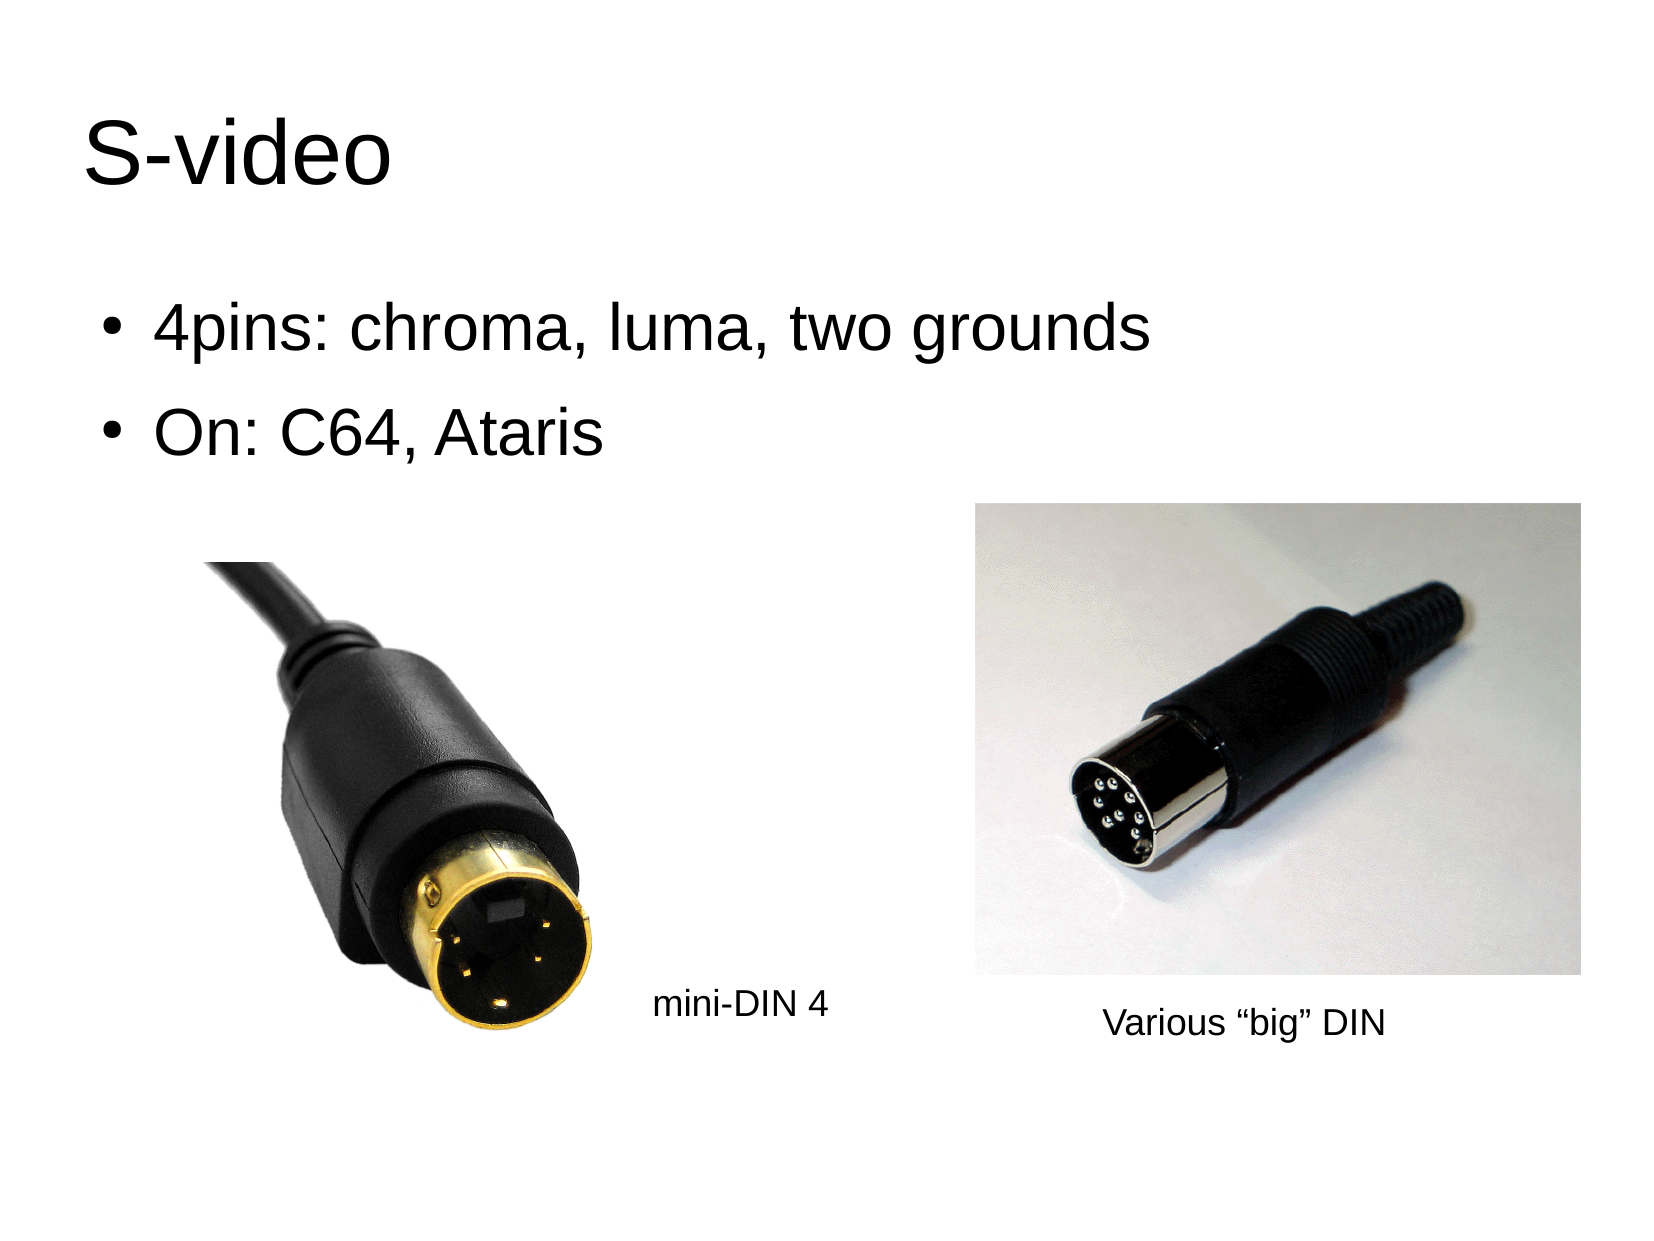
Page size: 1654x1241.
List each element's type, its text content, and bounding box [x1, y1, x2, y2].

text_box mini-DIN 4 [637, 975, 844, 1032]
picture [975, 503, 1581, 976]
title S-video [82, 49, 1571, 257]
list 4pins: chroma, luma, two grounds On: C64, Ataris [82, 290, 1571, 1094]
text_box Various “big” DIN [1087, 994, 1402, 1052]
picture [75, 562, 798, 1100]
